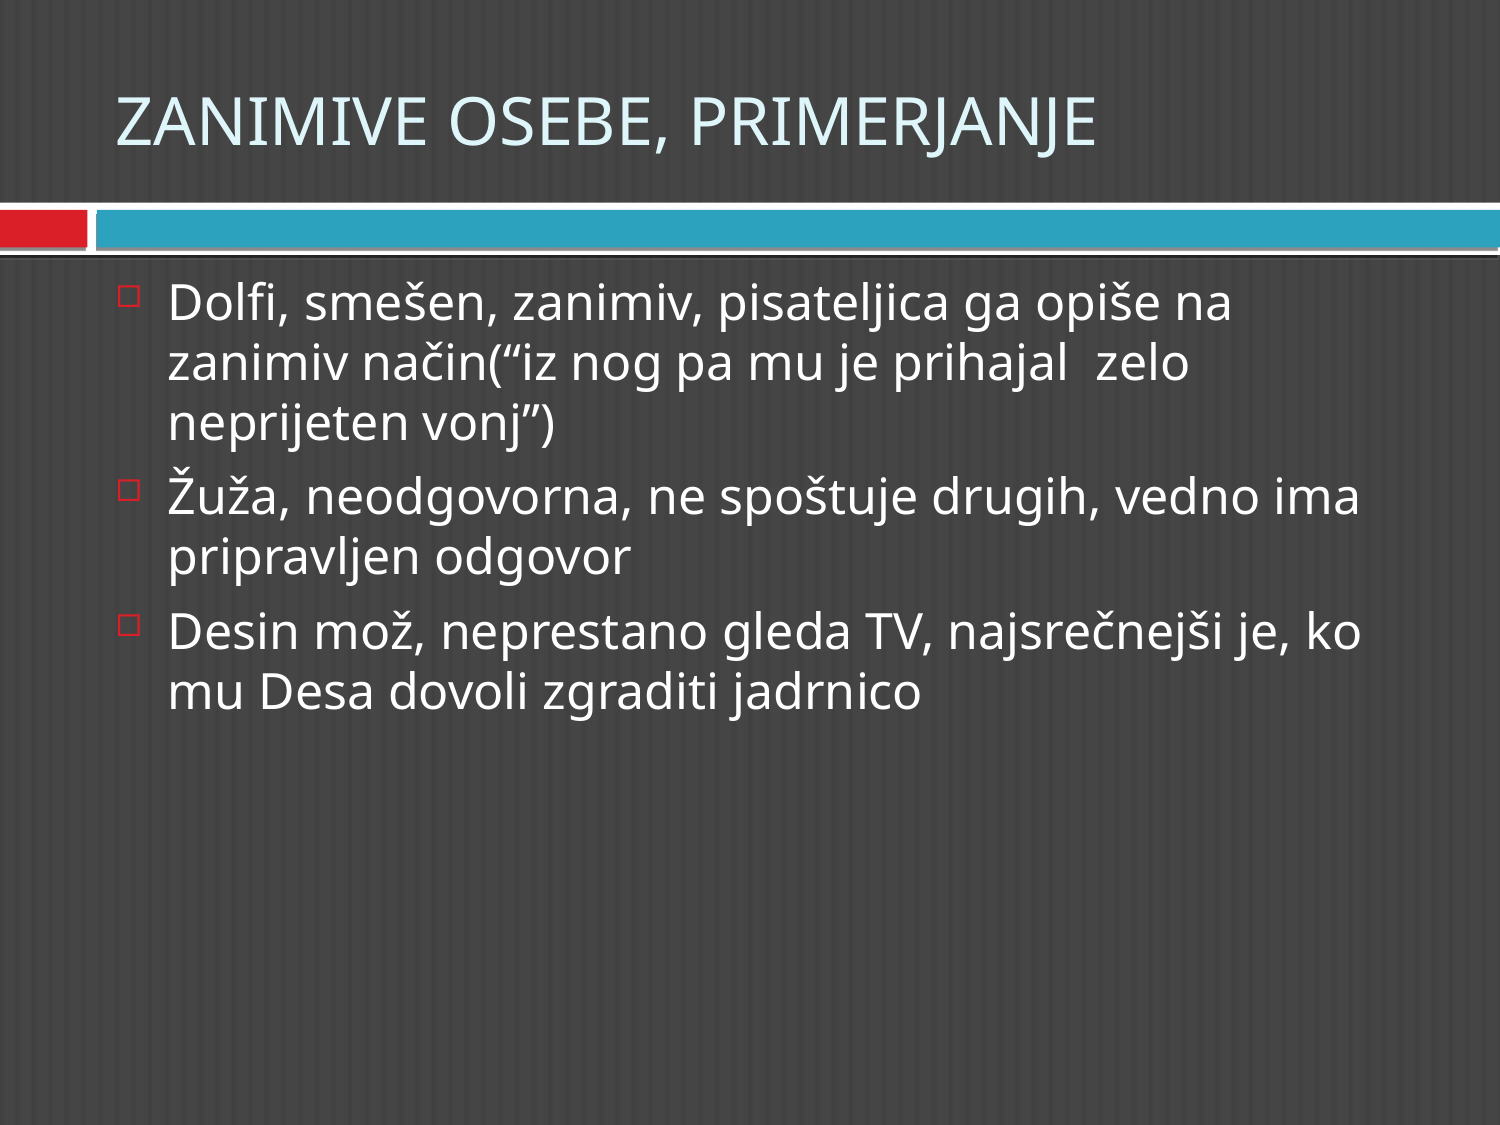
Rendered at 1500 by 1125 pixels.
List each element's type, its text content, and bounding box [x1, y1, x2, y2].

list Dolfi, smešen, zanimiv, pisateljica ga opiše na zanimiv način(“iz nog pa mu je prihajal zelo neprijeten vonj”) Žuža, neodgovorna, ne spoštuje drugih, vedno ima pripravljen odgovor Desin mož, neprestano gleda TV, najsrečnejši je, ko mu Desa dovoli zgraditi jadrnico [100, 262, 1438, 1000]
picture [0, 255, 1500, 1125]
title ZANIMIVE OSEBE, PRIMERJANJE [100, 37, 1438, 200]
picture [0, 0, 1500, 202]
